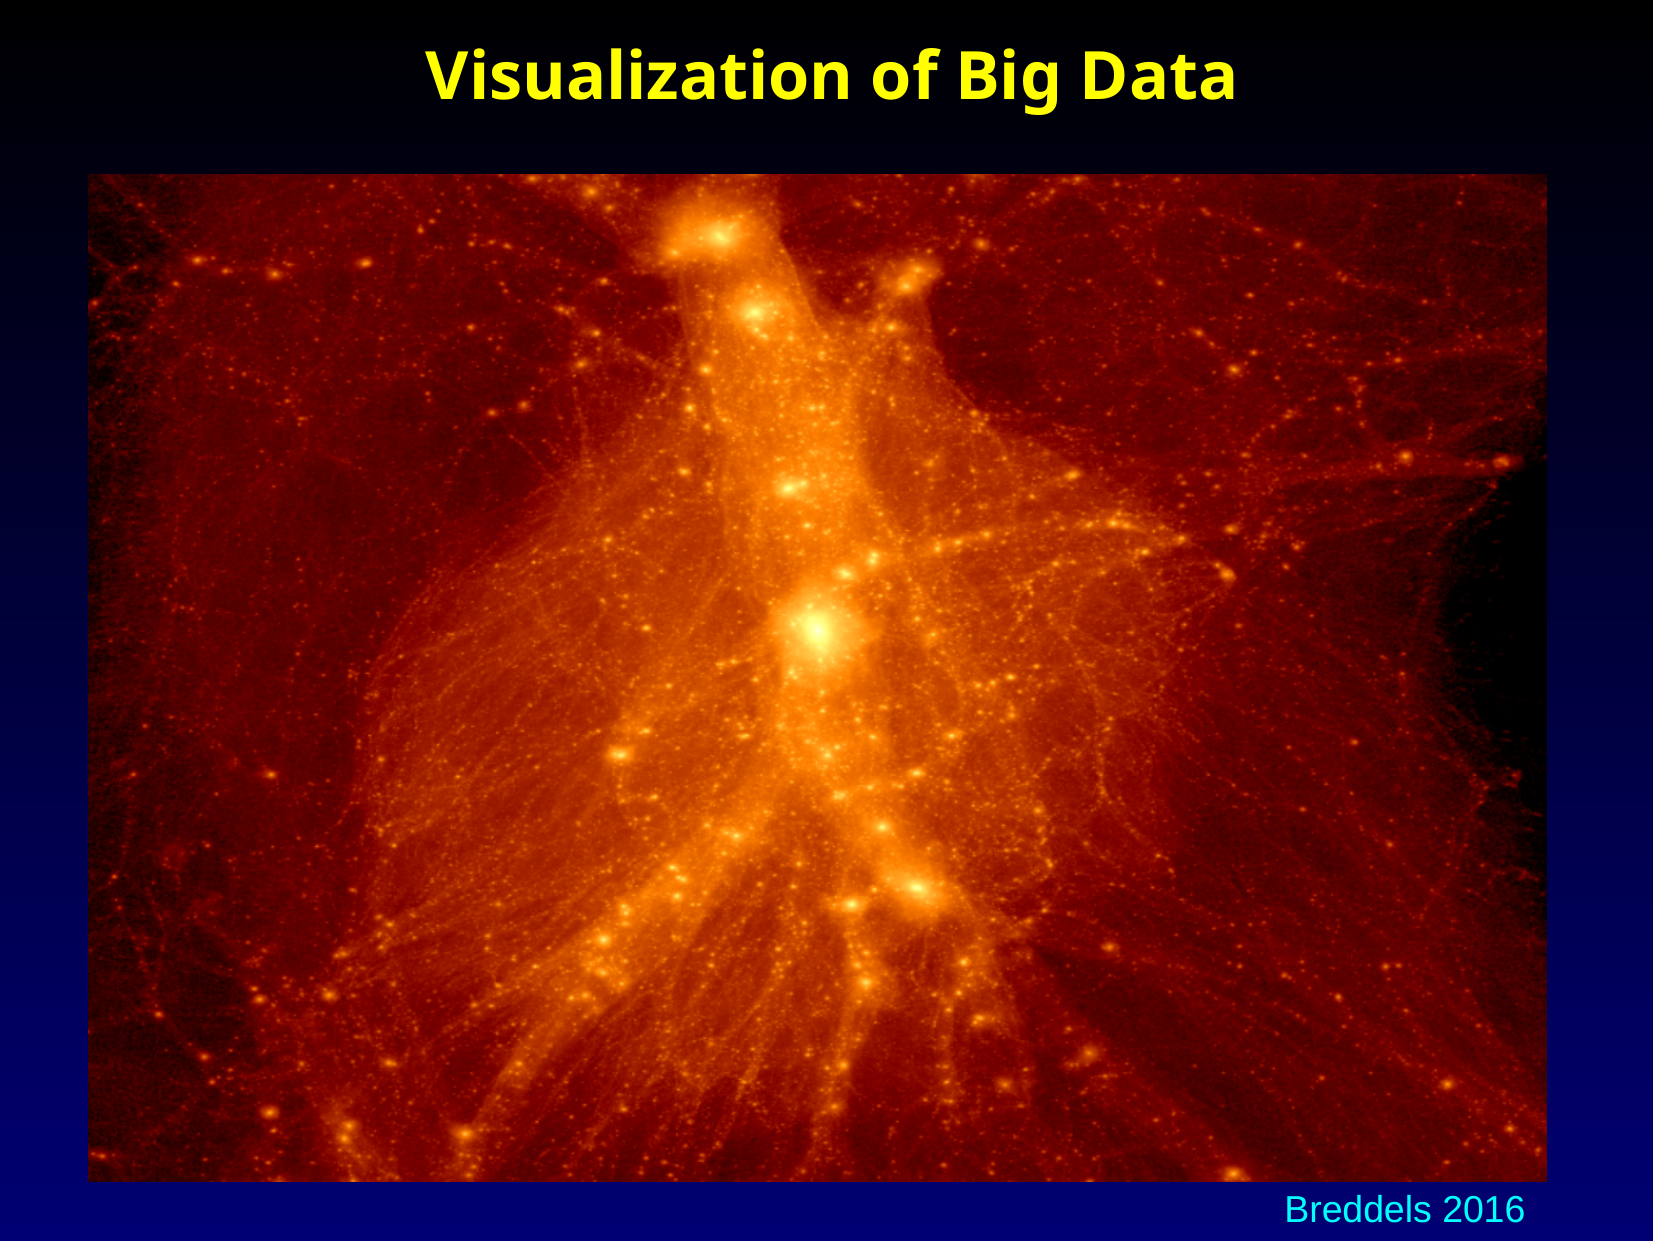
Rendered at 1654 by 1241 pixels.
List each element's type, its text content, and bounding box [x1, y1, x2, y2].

picture [88, 174, 1547, 1182]
text_box Breddels 2016 [1269, 1181, 1595, 1238]
title Visualization of Big Data [88, 29, 1577, 119]
